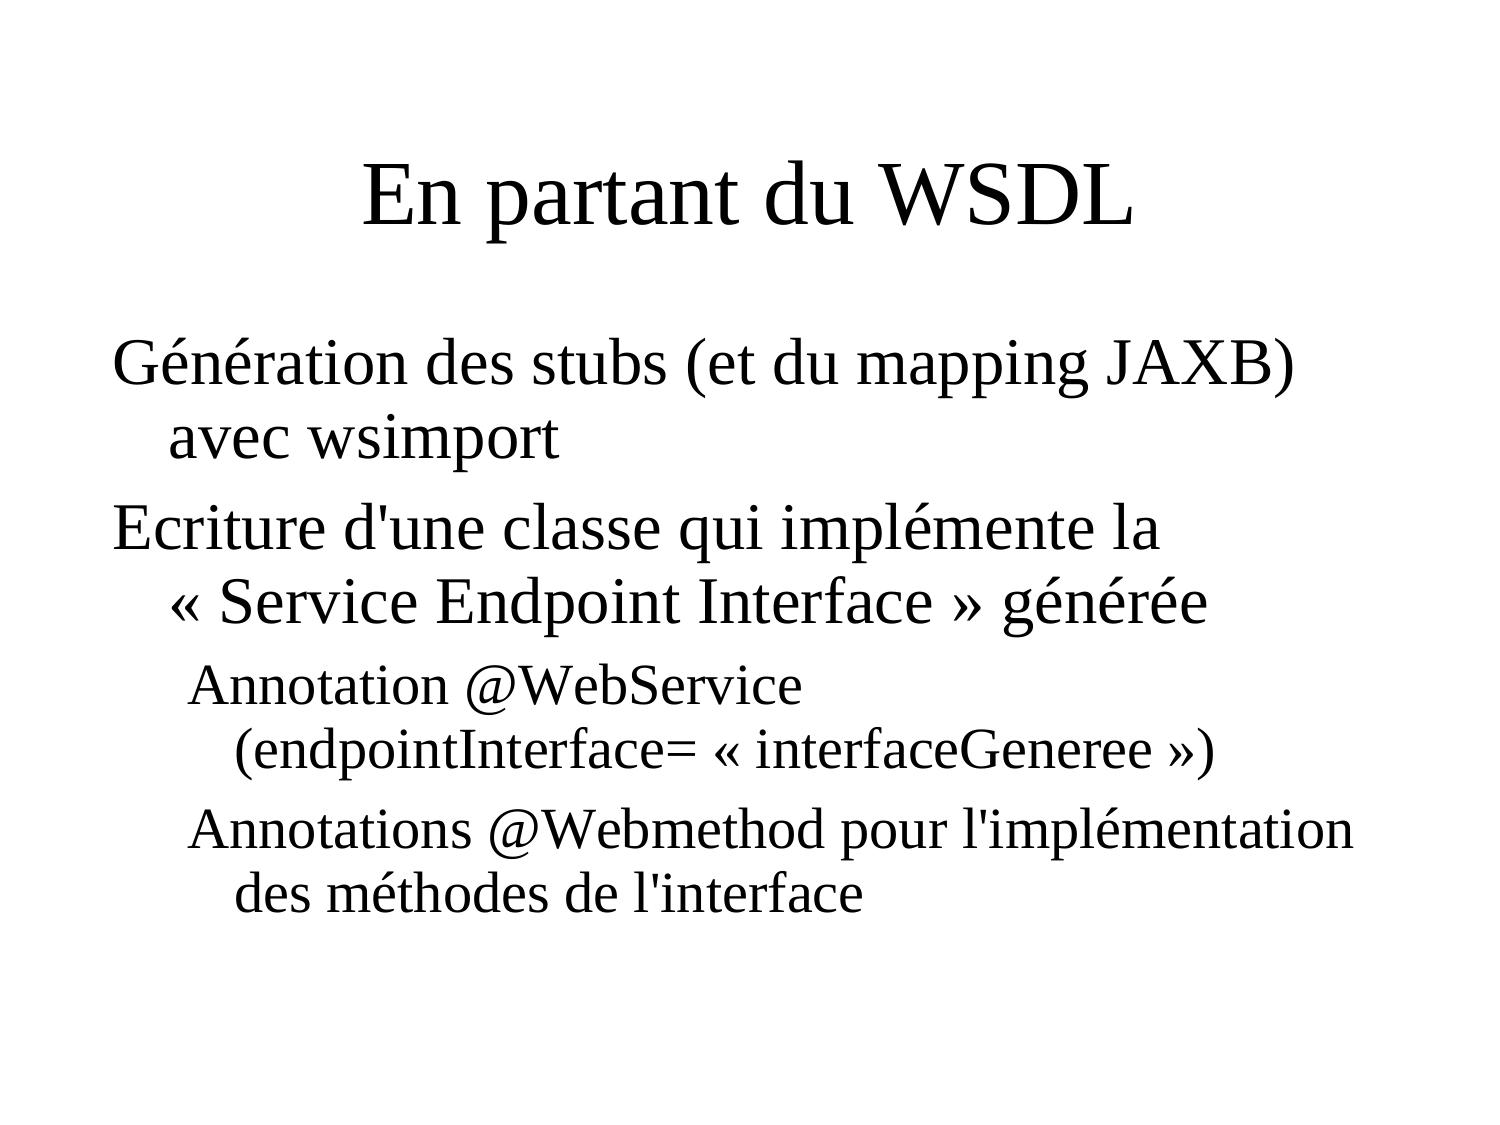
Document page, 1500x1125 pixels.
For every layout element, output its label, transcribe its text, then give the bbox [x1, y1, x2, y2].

list Génération des stubs (et du mapping JAXB) avec wsimport Ecriture d'une classe qui implémente la « Service Endpoint Interface » générée Annotation @WebService (endpointInterface= « interfaceGeneree ») Annotations @Webmethod pour l'implémentation des méthodes de l'interface [112, 324, 1388, 986]
title En partant du WSDL [112, 107, 1388, 281]
